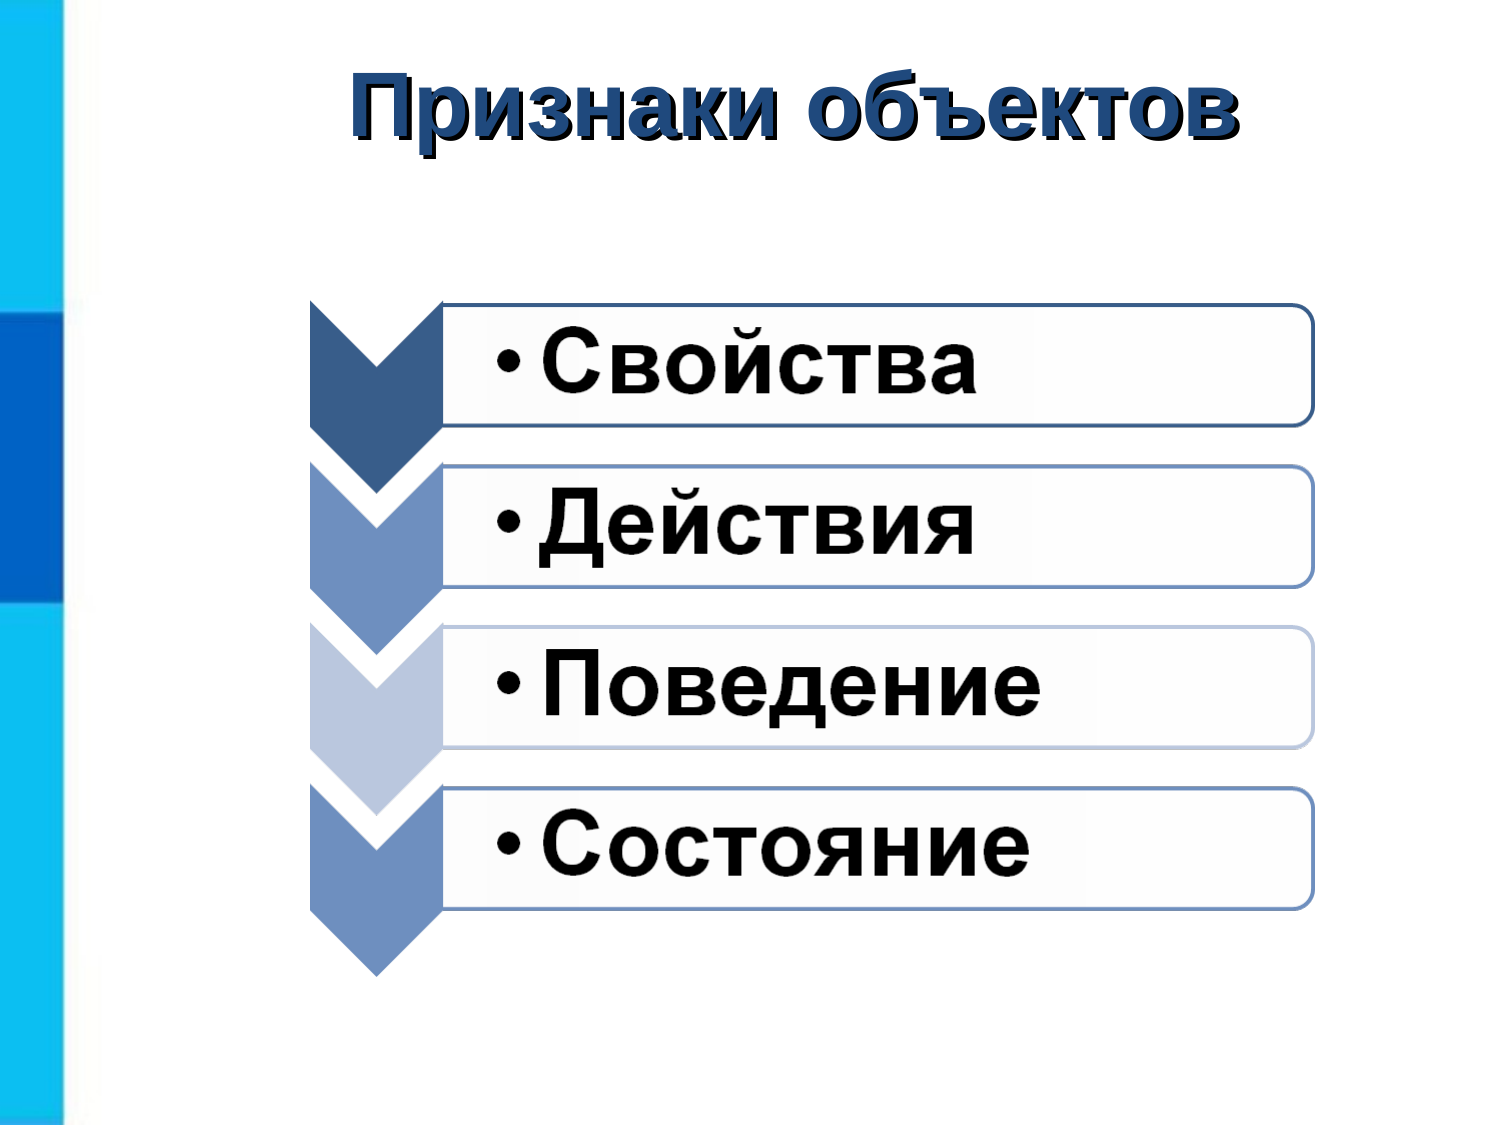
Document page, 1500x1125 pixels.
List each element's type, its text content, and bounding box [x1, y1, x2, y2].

text_box Признаки объектов [88, 0, 1500, 200]
picture [0, 0, 1500, 1125]
